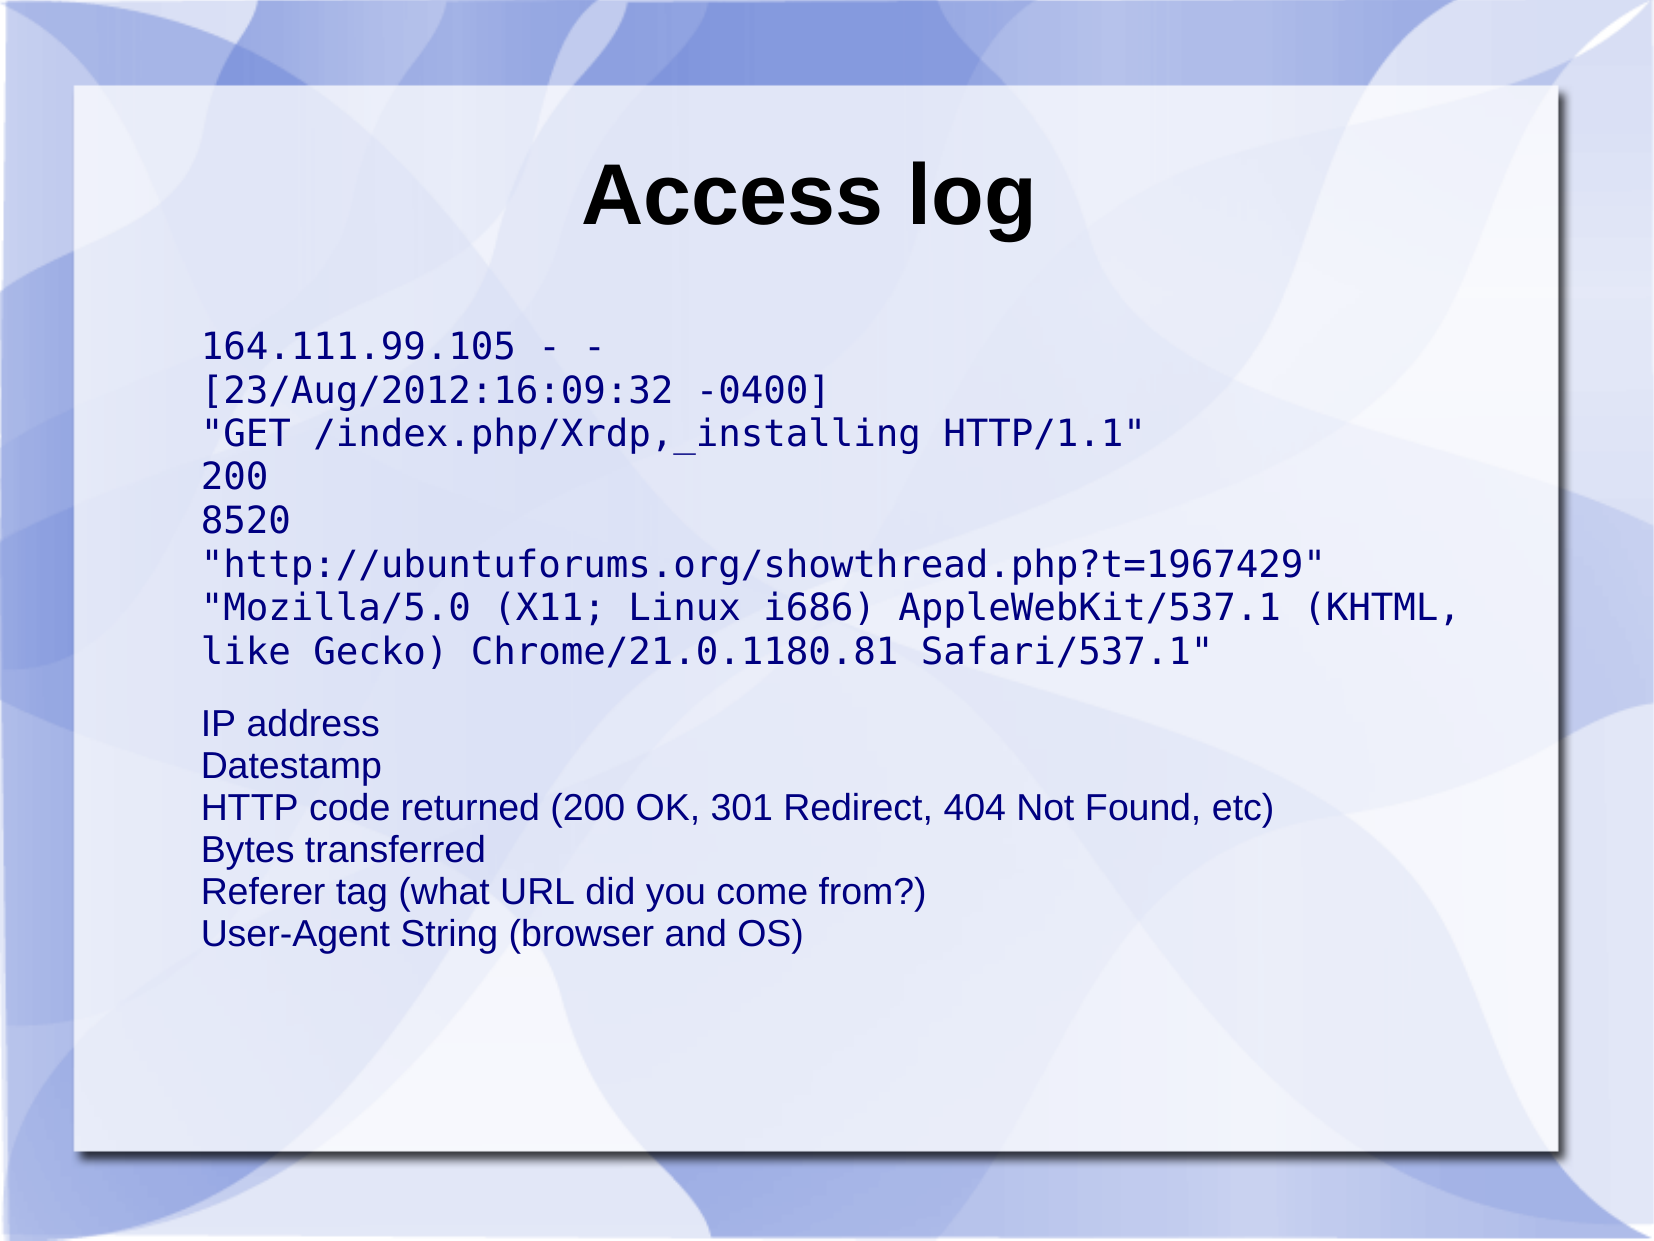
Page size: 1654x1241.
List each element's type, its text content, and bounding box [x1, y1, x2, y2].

title Access log [82, 90, 1536, 298]
picture [0, 0, 1654, 1241]
list 164.111.99.105 - - [23/Aug/2012:16:09:32 -0400] "GET /index.php/Xrdp,_installing HTTP/1.1" 200 8520 "http://ubuntuforums.org/showthread.php?t=1967429" "Mozilla/5.0 (X11; Linux i686) AppleWebKit/537.1 (KHTML, like Gecko) Chrome/21.0.1180.81 Safari/537.1" IP address Datestamp HTTP code returned (200 OK, 301 Redirect, 404 Not Found, etc) Bytes transferred Referer tag (what URL did you come from?) User-Agent String (browser and OS) [129, 324, 1489, 1045]
